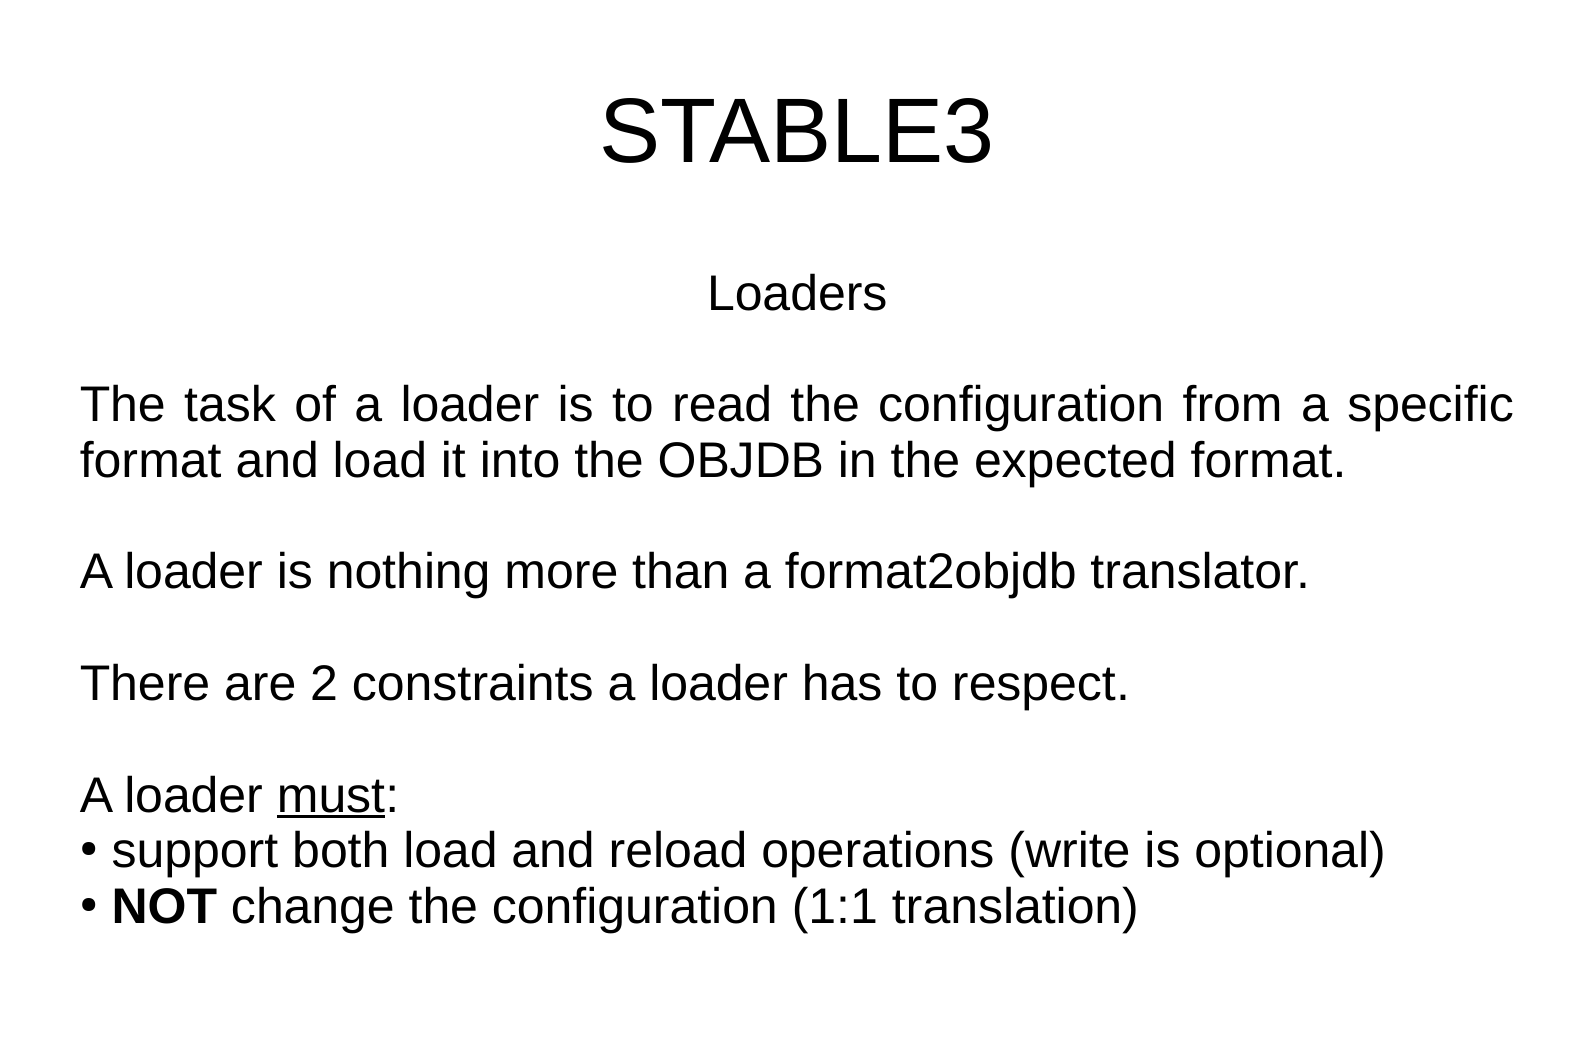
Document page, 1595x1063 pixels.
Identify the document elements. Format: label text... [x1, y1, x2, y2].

subtitle Loaders The task of a loader is to read the configuration from a specific format and load it into the OBJDB in the expected format. A loader is nothing more than a format2objdb translator. There are 2 constraints a loader has to respect. A loader must: support both load and reload operations (write is optional) NOT change the configuration (1:1 translation) [79, 256, 1515, 943]
title STABLE3 [79, 49, 1515, 213]
